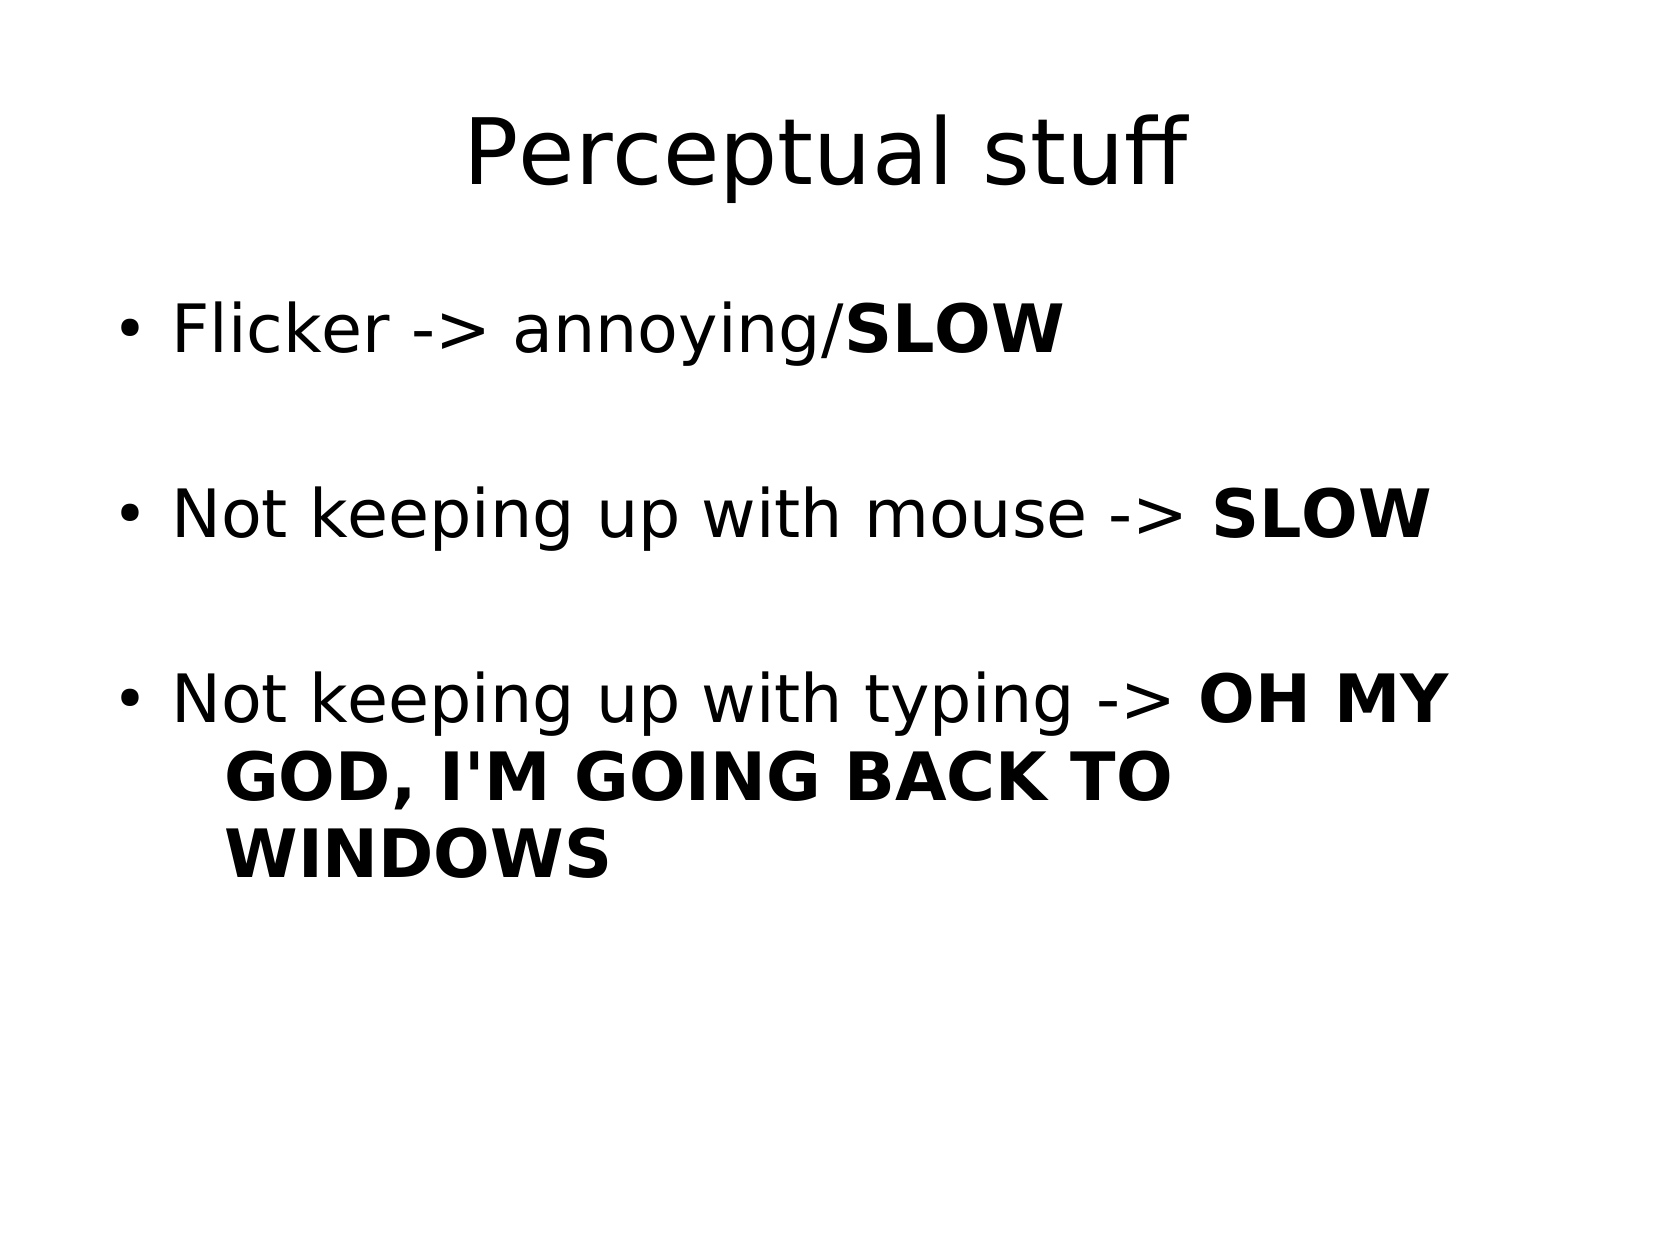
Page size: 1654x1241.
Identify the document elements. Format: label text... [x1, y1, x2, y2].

title Perceptual stuff [82, 49, 1571, 257]
list Flicker -> annoying/SLOW Not keeping up with mouse -> SLOW Not keeping up with typing -> OH MY GOD, I'M GOING BACK TO WINDOWS [82, 290, 1571, 1109]
